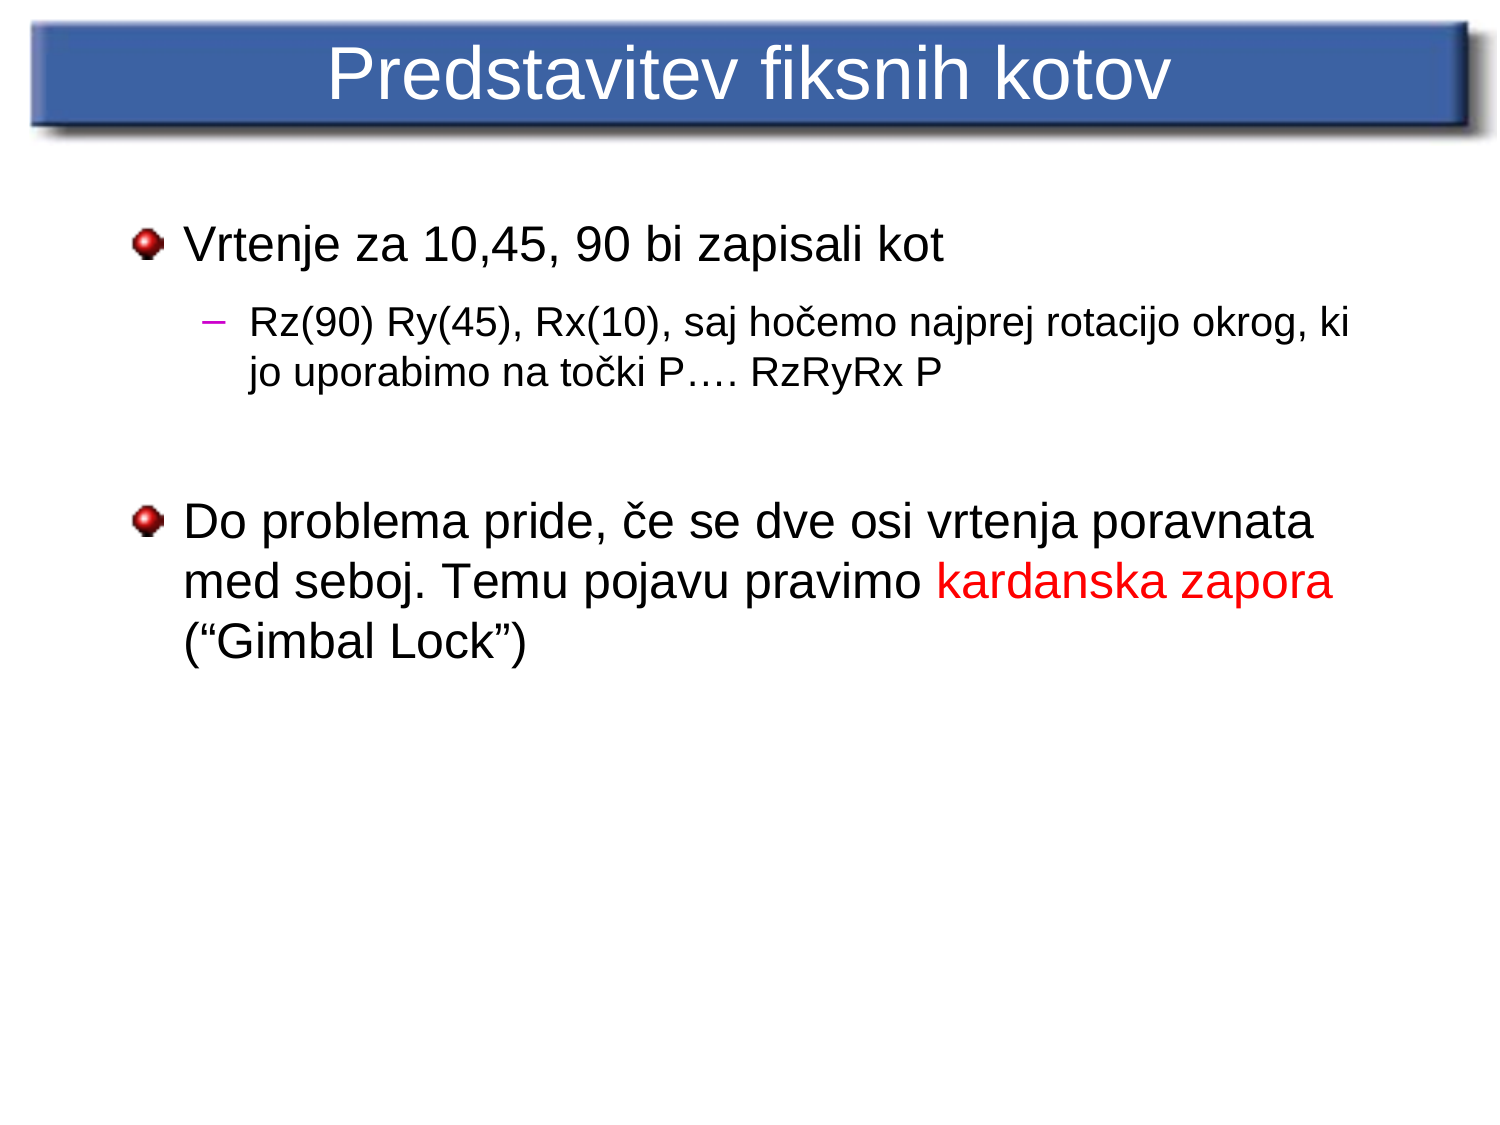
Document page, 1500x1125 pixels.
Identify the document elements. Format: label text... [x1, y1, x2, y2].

picture [29, 18, 1497, 146]
list Vrtenje za 10,45, 90 bi zapisali kot Rz(90) Ry(45), Rx(10), saj hočemo najprej rotacijo okrog, ki jo uporabimo na točki P…. RzRyRx P Do problema pride, če se dve osi vrtenja poravnata med seboj. Temu pojavu pravimo kardanska zapora (“Gimbal Lock”) [112, 203, 1388, 892]
title Predstavitev fiksnih kotov [112, 0, 1388, 122]
